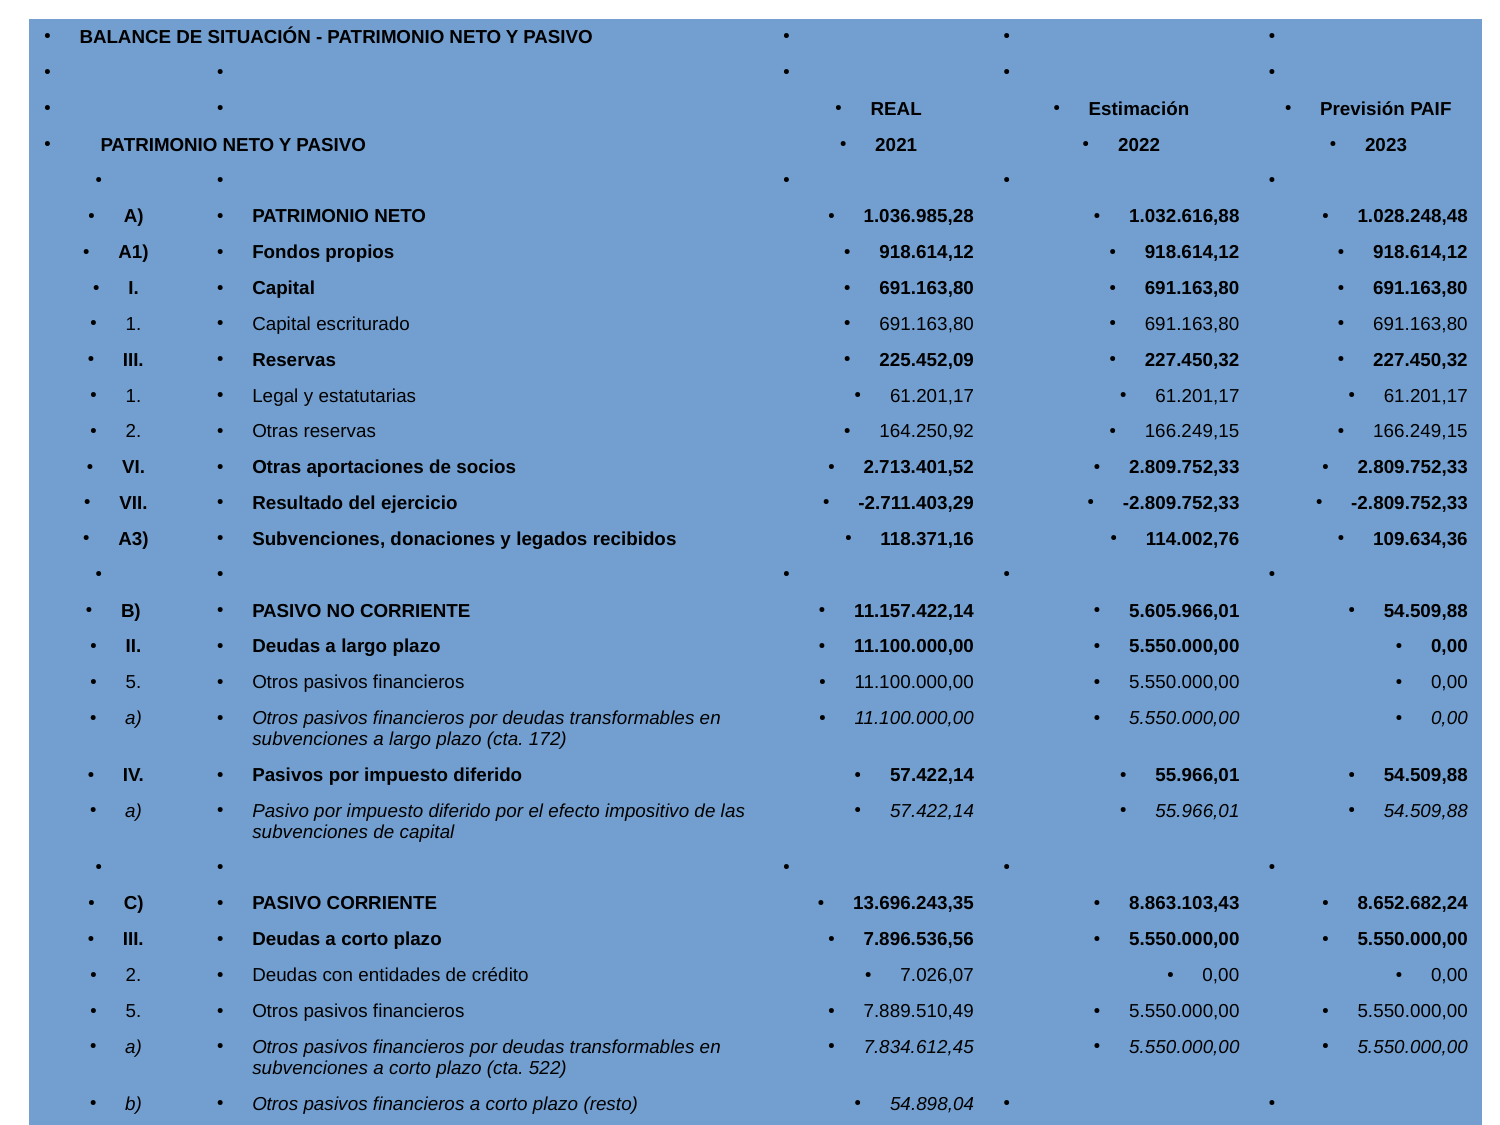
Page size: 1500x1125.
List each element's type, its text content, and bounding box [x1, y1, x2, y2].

table_cell [989, 557, 1254, 593]
table_cell 166.249,15 [989, 413, 1254, 449]
table_cell 61.201,17 [768, 378, 989, 413]
table_cell 918.614,12 [989, 234, 1254, 270]
table_cell [1254, 557, 1482, 593]
table_cell Otros pasivos financieros [202, 993, 768, 1029]
table_cell 5. [29, 993, 202, 1029]
table_cell Legal y estatutarias [202, 378, 768, 413]
table_cell 164.250,92 [768, 413, 989, 449]
table_cell 0,00 [1254, 664, 1482, 700]
table_cell [202, 55, 768, 91]
table_cell [989, 1086, 1254, 1122]
table_cell 13.696.243,35 [768, 886, 989, 921]
table_cell Deudas con entidades de crédito [202, 957, 768, 993]
table_cell -2.809.752,33 [1254, 485, 1482, 521]
table_cell 7.026,07 [768, 957, 989, 993]
table_cell 54.509,88 [1254, 757, 1482, 793]
table_cell 5.550.000,00 [1254, 993, 1482, 1029]
table_cell Capital [202, 270, 768, 306]
table_header [989, 19, 1254, 55]
table_cell 691.163,80 [768, 306, 989, 342]
table_cell REAL [768, 91, 989, 127]
table_cell [202, 163, 768, 198]
table_header BALANCE DE SITUACIÓN - PATRIMONIO NETO Y PASIVO [29, 19, 768, 55]
table_cell 691.163,80 [1254, 306, 1482, 342]
table_cell II. [29, 629, 202, 664]
table_cell [768, 163, 989, 198]
table_cell 691.163,80 [989, 306, 1254, 342]
table_cell [29, 163, 202, 198]
table_cell -2.809.752,33 [989, 485, 1254, 521]
table_cell A3) [29, 521, 202, 557]
table_cell Subvenciones, donaciones y legados recibidos [202, 521, 768, 557]
table_cell 166.249,15 [1254, 413, 1482, 449]
table_cell 54.509,88 [1254, 793, 1482, 850]
table_cell 5.550.000,00 [989, 664, 1254, 700]
table_cell 227.450,32 [989, 342, 1254, 378]
table_cell Pasivos por impuesto diferido [202, 757, 768, 793]
table_cell 61.201,17 [1254, 378, 1482, 413]
table_cell 691.163,80 [989, 270, 1254, 306]
table_cell 118.371,16 [768, 521, 989, 557]
table_cell Estimación [989, 91, 1254, 127]
table_cell Otros pasivos financieros por deudas transformables en subvenciones a largo plazo (cta. 172) [202, 700, 768, 757]
table_cell 114.002,76 [989, 521, 1254, 557]
table_header [1254, 19, 1482, 55]
table_cell 1.036.985,28 [768, 198, 989, 234]
table_cell 55.966,01 [989, 757, 1254, 793]
table_cell 5.550.000,00 [989, 993, 1254, 1029]
table_cell [989, 55, 1254, 91]
table_cell 2.809.752,33 [1254, 449, 1482, 485]
table_cell 227.450,32 [1254, 342, 1482, 378]
table_cell [29, 91, 202, 127]
table_cell 1. [29, 378, 202, 413]
table_cell [1254, 55, 1482, 91]
table_cell 0,00 [1254, 629, 1482, 664]
table_cell [202, 850, 768, 886]
table_cell A) [29, 198, 202, 234]
table_cell C) [29, 886, 202, 921]
table_cell 11.157.422,14 [768, 593, 989, 629]
table_cell [1254, 1086, 1482, 1122]
table_cell 11.100.000,00 [768, 629, 989, 664]
table_cell 5.550.000,00 [989, 700, 1254, 757]
table_cell PASIVO NO CORRIENTE [202, 593, 768, 629]
table_cell 7.889.510,49 [768, 993, 989, 1029]
table_cell 109.634,36 [1254, 521, 1482, 557]
table_cell a) [29, 1029, 202, 1086]
table_cell Resultado del ejercicio [202, 485, 768, 521]
table_cell 1.032.616,88 [989, 198, 1254, 234]
table_cell 5.605.966,01 [989, 593, 1254, 629]
table_cell [768, 55, 989, 91]
table_cell 55.966,01 [989, 793, 1254, 850]
table_cell b) [29, 1086, 202, 1122]
table_cell 2022 [989, 127, 1254, 163]
table_header [768, 19, 989, 55]
table_cell [29, 55, 202, 91]
table_cell 0,00 [1254, 700, 1482, 757]
table_cell B) [29, 593, 202, 629]
table_cell [29, 850, 202, 886]
table_cell 8.652.682,24 [1254, 886, 1482, 921]
table_cell 2021 [768, 127, 989, 163]
table_cell I. [29, 270, 202, 306]
table_cell Pasivo por impuesto diferido por el efecto impositivo de las subvenciones de capital [202, 793, 768, 850]
table_cell 1.028.248,48 [1254, 198, 1482, 234]
table_cell [989, 850, 1254, 886]
table_cell 2023 [1254, 127, 1482, 163]
table_cell -2.711.403,29 [768, 485, 989, 521]
table_cell 7.896.536,56 [768, 921, 989, 957]
table_cell 5.550.000,00 [989, 921, 1254, 957]
table_cell 2. [29, 413, 202, 449]
table_cell 61.201,17 [989, 378, 1254, 413]
table_cell 225.452,09 [768, 342, 989, 378]
table_cell 11.100.000,00 [768, 664, 989, 700]
table_cell [202, 557, 768, 593]
table_cell 11.100.000,00 [768, 700, 989, 757]
table_cell 5.550.000,00 [1254, 1029, 1482, 1086]
table_cell 0,00 [989, 957, 1254, 993]
table_cell PASIVO CORRIENTE [202, 886, 768, 921]
table_cell [202, 91, 768, 127]
table_cell 7.834.612,45 [768, 1029, 989, 1086]
table_cell a) [29, 700, 202, 757]
table_cell VI. [29, 449, 202, 485]
table_cell IV. [29, 757, 202, 793]
table_cell Otros pasivos financieros a corto plazo (resto) [202, 1086, 768, 1122]
table_cell 2.809.752,33 [989, 449, 1254, 485]
table_cell a) [29, 793, 202, 850]
table_cell 691.163,80 [1254, 270, 1482, 306]
table_cell Capital escriturado [202, 306, 768, 342]
table_cell Deudas a corto plazo [202, 921, 768, 957]
table_cell [768, 850, 989, 886]
table_cell 5.550.000,00 [989, 1029, 1254, 1086]
table_cell 2. [29, 957, 202, 993]
table_cell Otras reservas [202, 413, 768, 449]
table_cell 2.713.401,52 [768, 449, 989, 485]
table_cell PATRIMONIO NETO Y PASIVO [29, 127, 768, 163]
table_cell 918.614,12 [1254, 234, 1482, 270]
table_cell 54.509,88 [1254, 593, 1482, 629]
table_cell Reservas [202, 342, 768, 378]
table_cell III. [29, 342, 202, 378]
table_cell Fondos propios [202, 234, 768, 270]
table_cell [989, 163, 1254, 198]
table_cell 5.550.000,00 [989, 629, 1254, 664]
table_cell 691.163,80 [768, 270, 989, 306]
table_cell 1. [29, 306, 202, 342]
table_cell 5.550.000,00 [1254, 921, 1482, 957]
table_cell A1) [29, 234, 202, 270]
table_cell III. [29, 921, 202, 957]
table_cell [1254, 850, 1482, 886]
table_cell 8.863.103,43 [989, 886, 1254, 921]
table_cell PATRIMONIO NETO [202, 198, 768, 234]
table_cell [768, 557, 989, 593]
table_cell 57.422,14 [768, 793, 989, 850]
table_cell VII. [29, 485, 202, 521]
table_cell Otros pasivos financieros por deudas transformables en subvenciones a corto plazo (cta. 522) [202, 1029, 768, 1086]
table_cell Otras aportaciones de socios [202, 449, 768, 485]
table_cell Previsión PAIF [1254, 91, 1482, 127]
table_cell 0,00 [1254, 957, 1482, 993]
table_cell 54.898,04 [768, 1086, 989, 1122]
table_cell Deudas a largo plazo [202, 629, 768, 664]
table_cell 57.422,14 [768, 757, 989, 793]
table_cell [29, 557, 202, 593]
table_cell Otros pasivos financieros [202, 664, 768, 700]
table_cell [1254, 163, 1482, 198]
table_cell 5. [29, 664, 202, 700]
table_cell 918.614,12 [768, 234, 989, 270]
